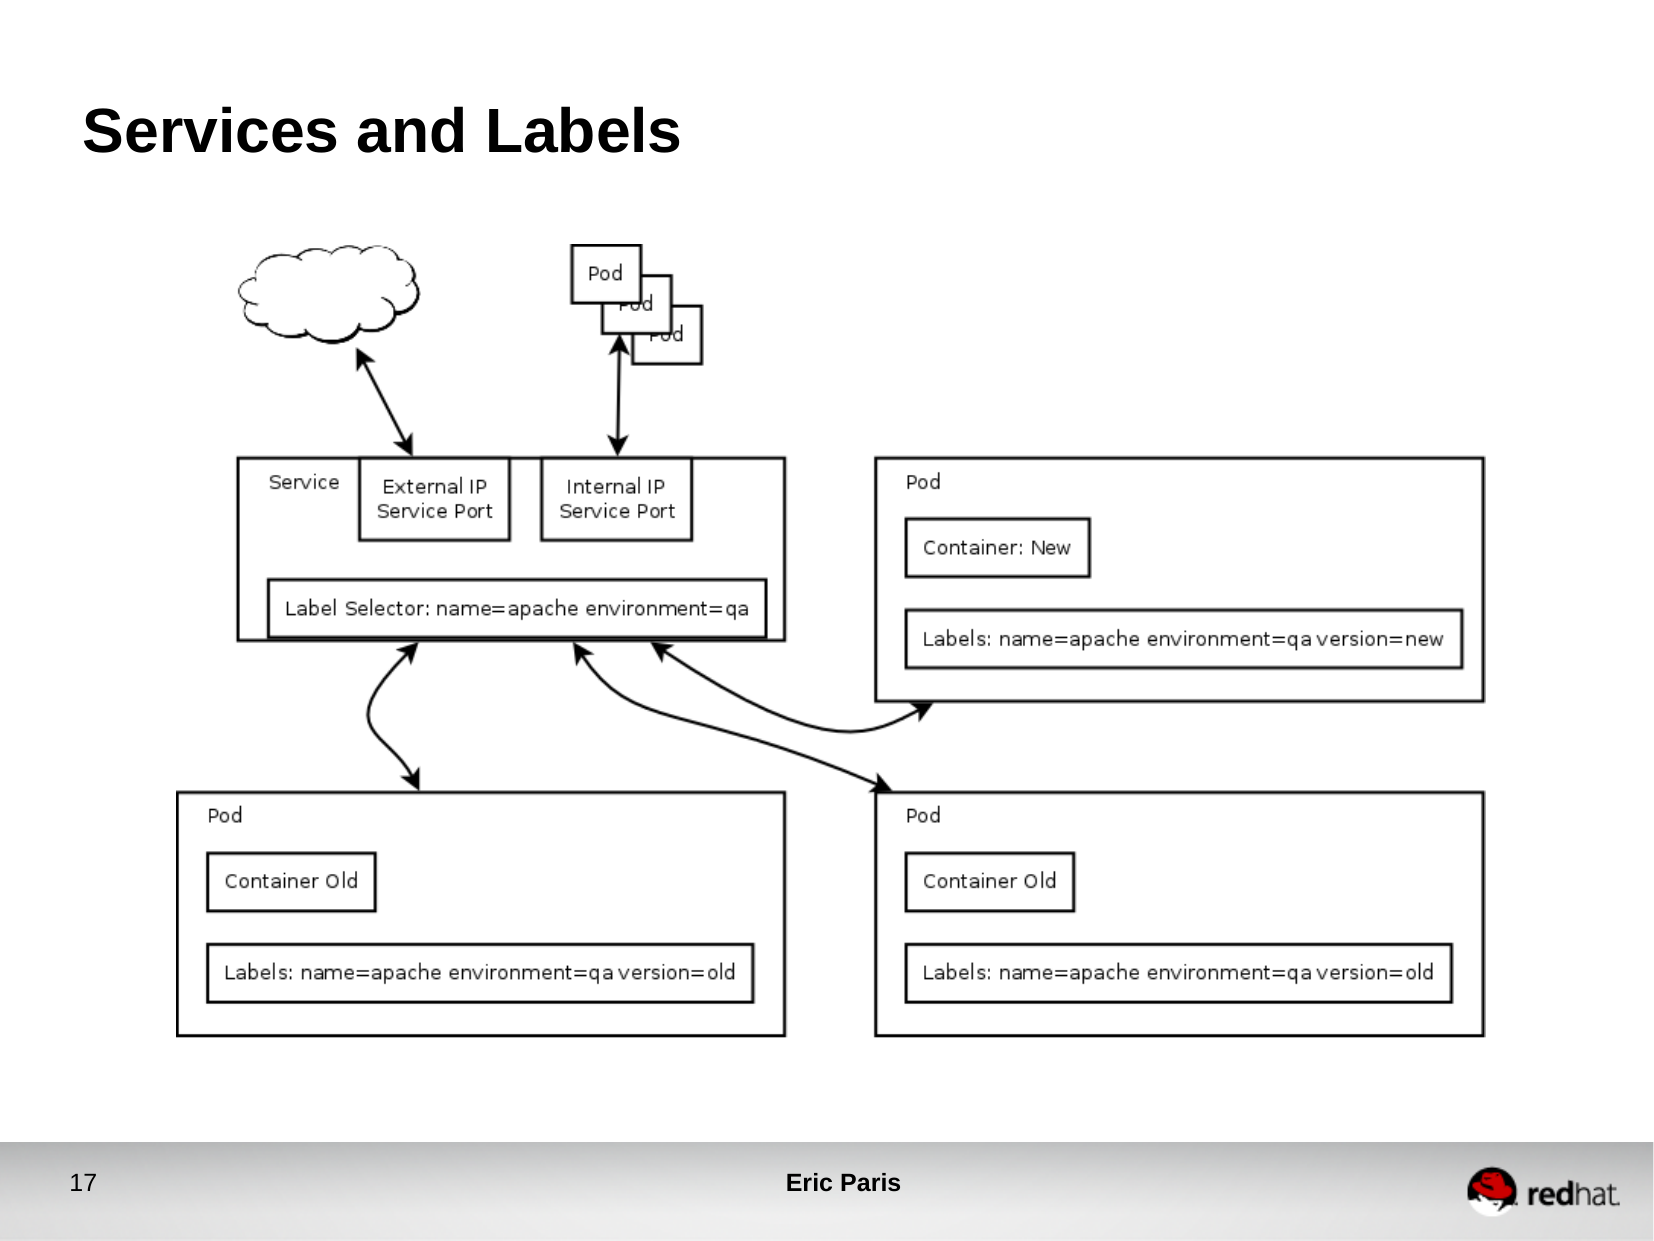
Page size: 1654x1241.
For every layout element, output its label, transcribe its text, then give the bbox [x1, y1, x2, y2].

title Services and Labels [82, 37, 1571, 226]
picture [0, 1142, 1654, 1241]
picture [176, 244, 1486, 1039]
